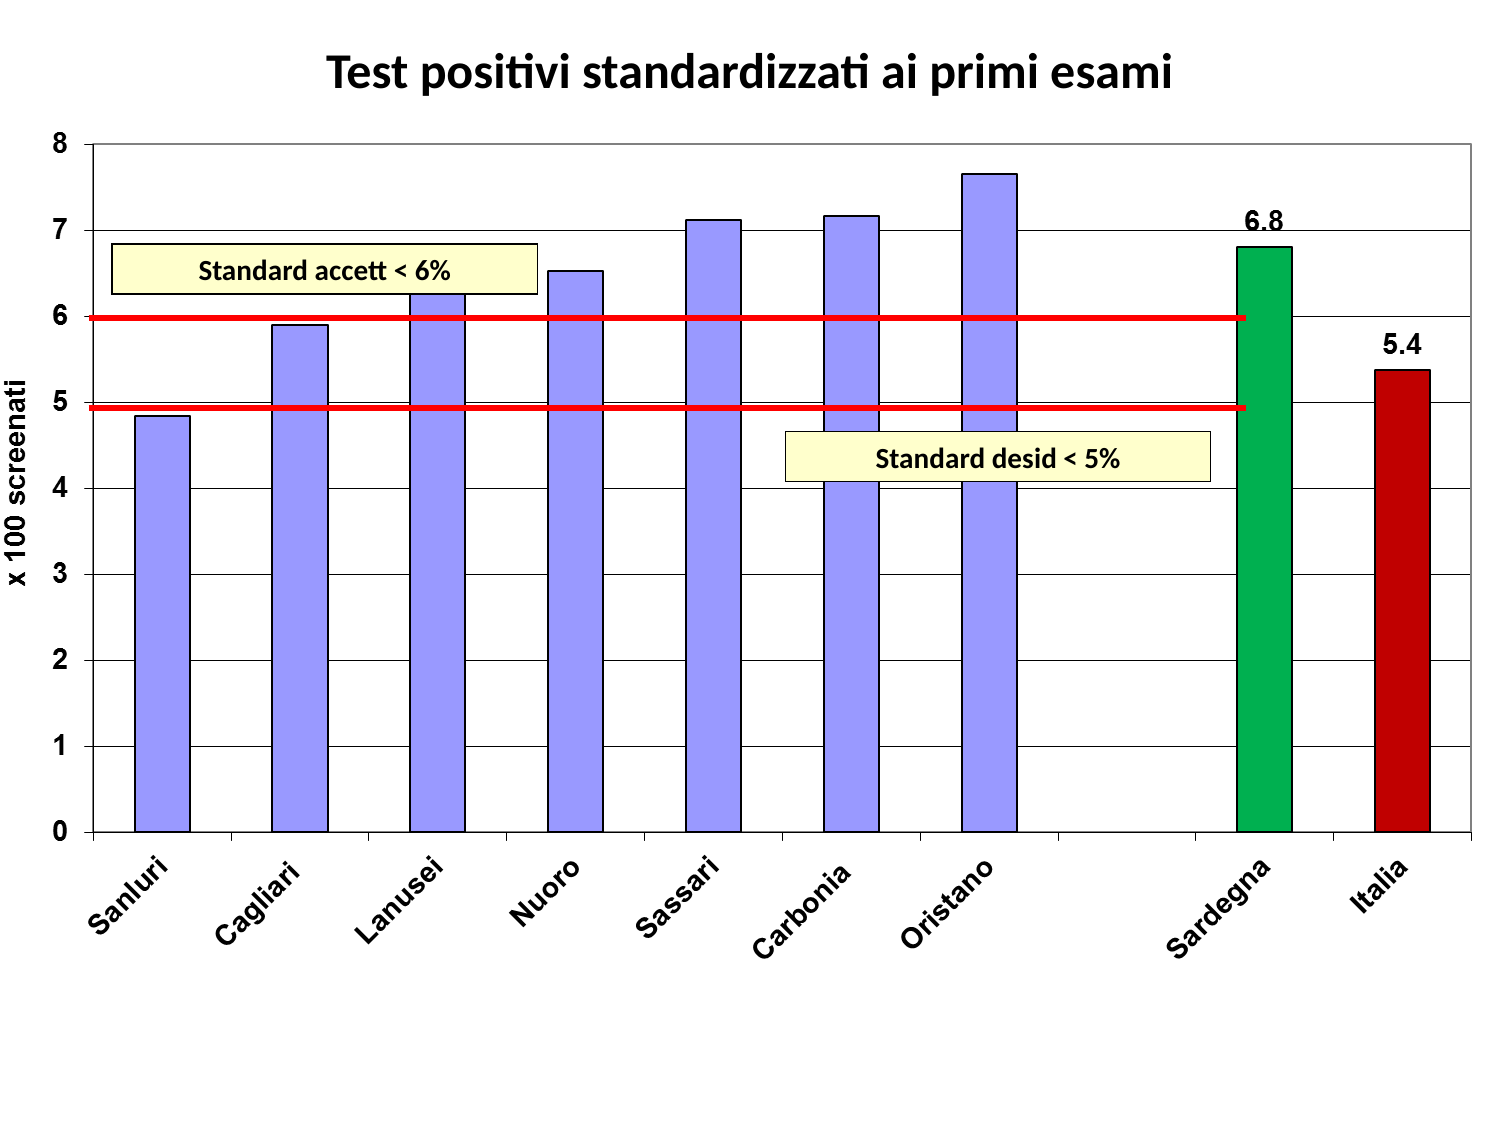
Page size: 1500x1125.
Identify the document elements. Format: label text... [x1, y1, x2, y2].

text_box Test positivi standardizzati ai primi esami [0, 30, 1500, 106]
text_box Standard desid < 5% [785, 431, 1211, 482]
picture [0, 106, 1500, 1023]
text_box Standard accett < 6% [112, 244, 538, 294]
